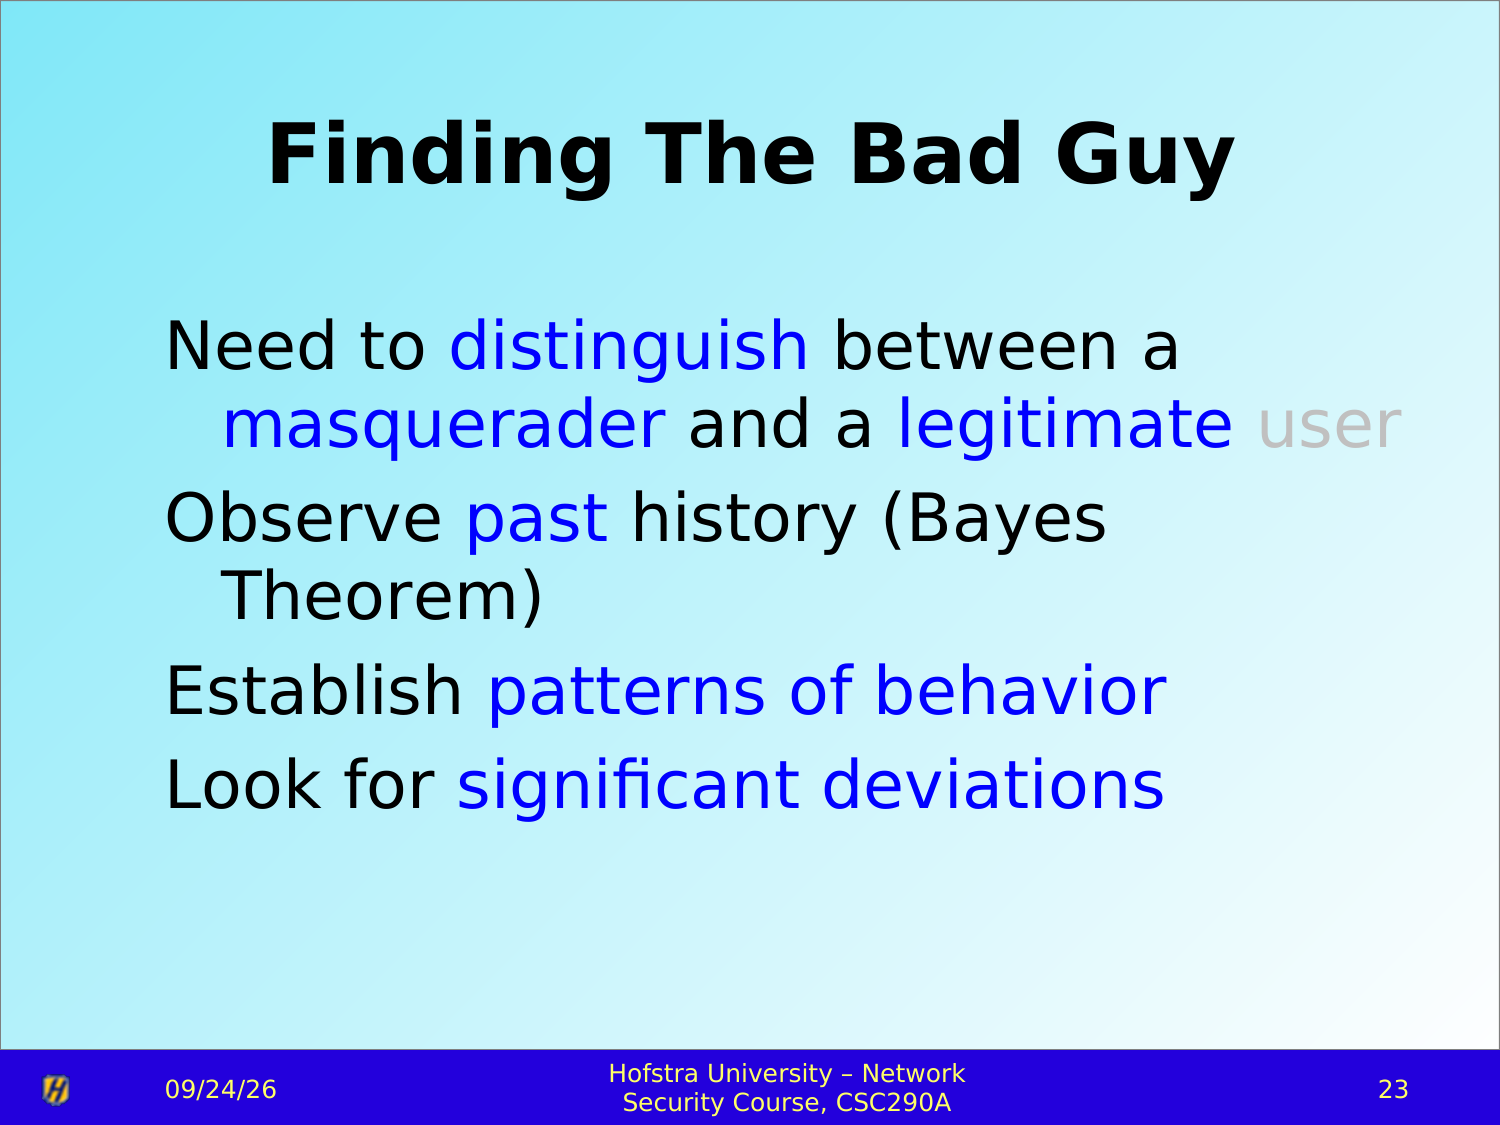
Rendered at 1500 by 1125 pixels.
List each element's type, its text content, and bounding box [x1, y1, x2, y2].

picture [37, 1072, 76, 1110]
title Finding The Bad Guy [112, 95, 1391, 212]
list Need to distinguish between a masquerader and a legitimate user Observe past history (Bayes Theorem) Establish patterns of behavior Look for significant deviations [150, 299, 1426, 976]
